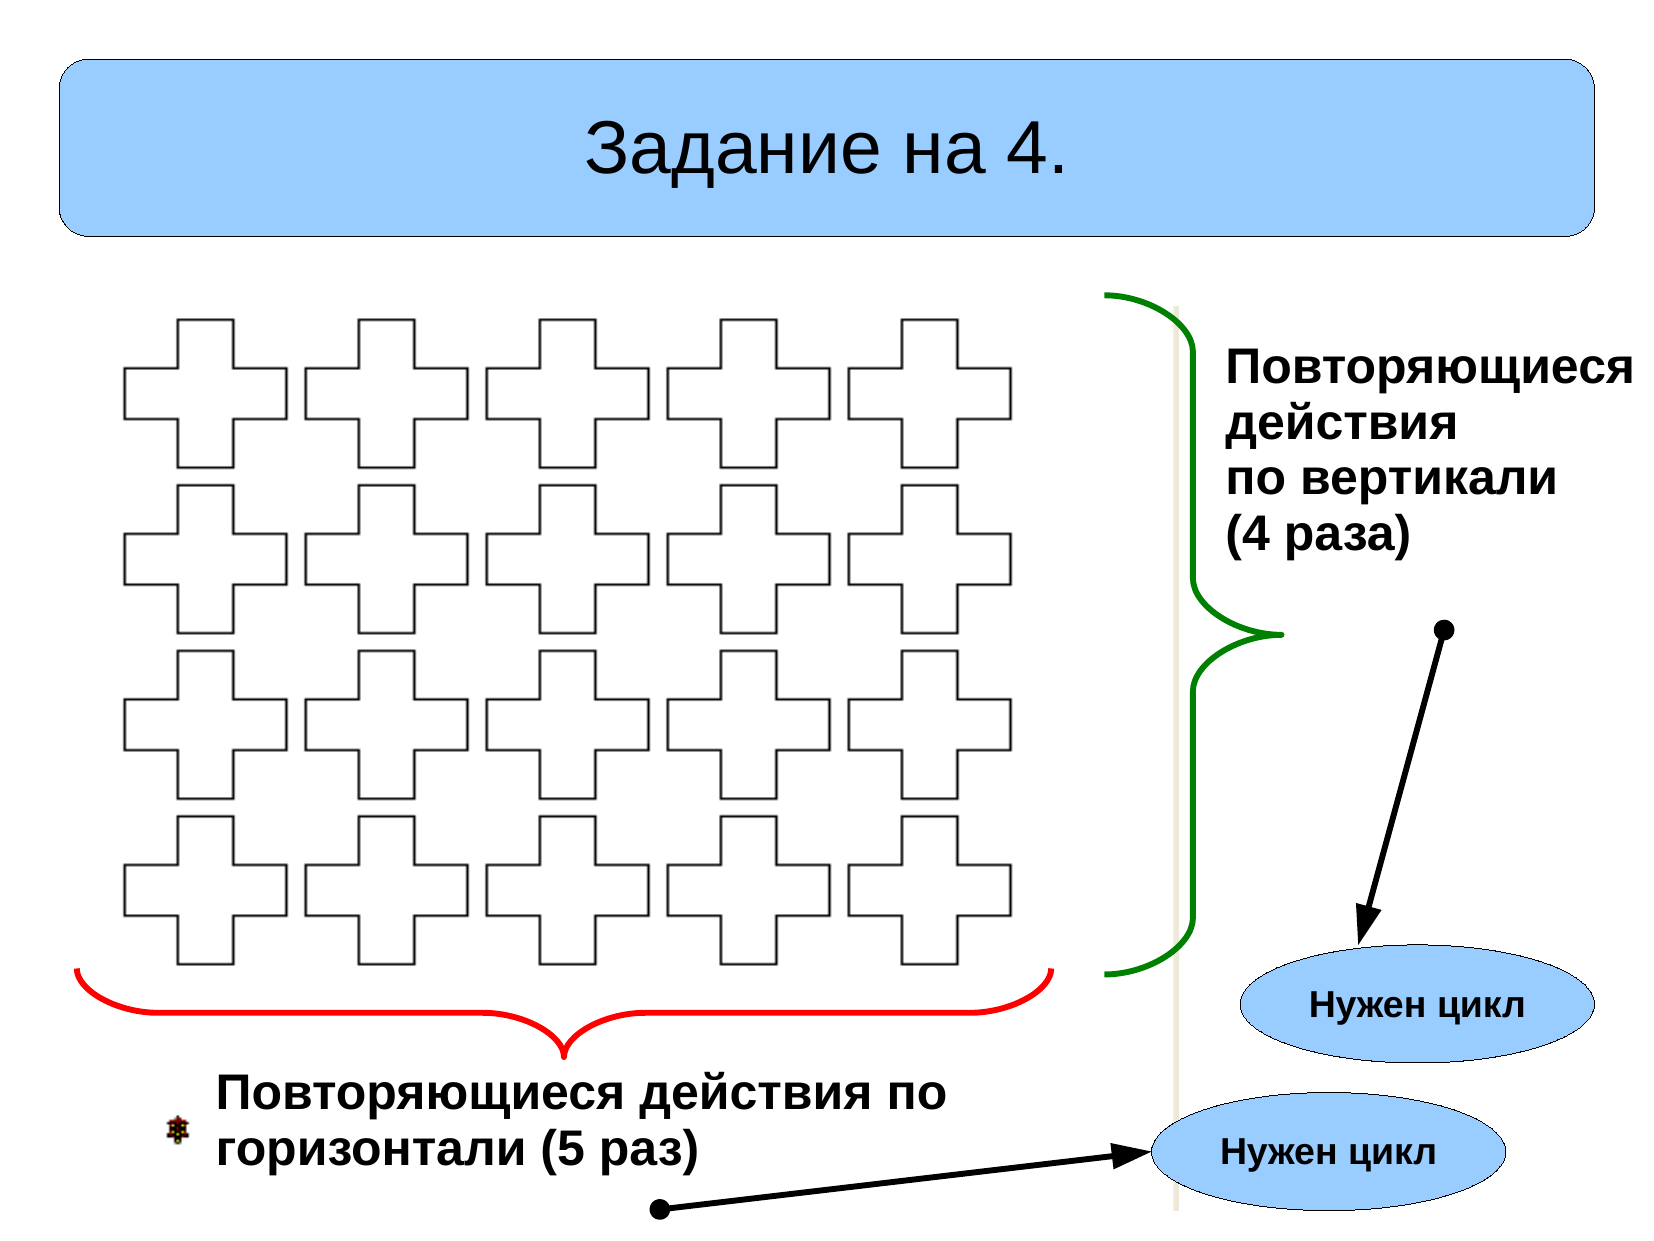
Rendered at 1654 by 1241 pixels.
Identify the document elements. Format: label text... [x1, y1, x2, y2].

text_box Нужен цикл [1240, 944, 1595, 1063]
text_box Нужен цикл [1151, 1092, 1506, 1211]
picture [1161, 306, 1179, 318]
text_box Повторяющиеся действия по вертикали (4 раза) [1210, 330, 1654, 574]
picture [681, 1153, 1179, 1211]
text_box Задание на 4. [59, 59, 1595, 237]
picture [88, 306, 1179, 1169]
text_box Повторяющиеся действия по горизонтали (5 раз) [200, 1057, 969, 1186]
picture [88, 994, 825, 1211]
